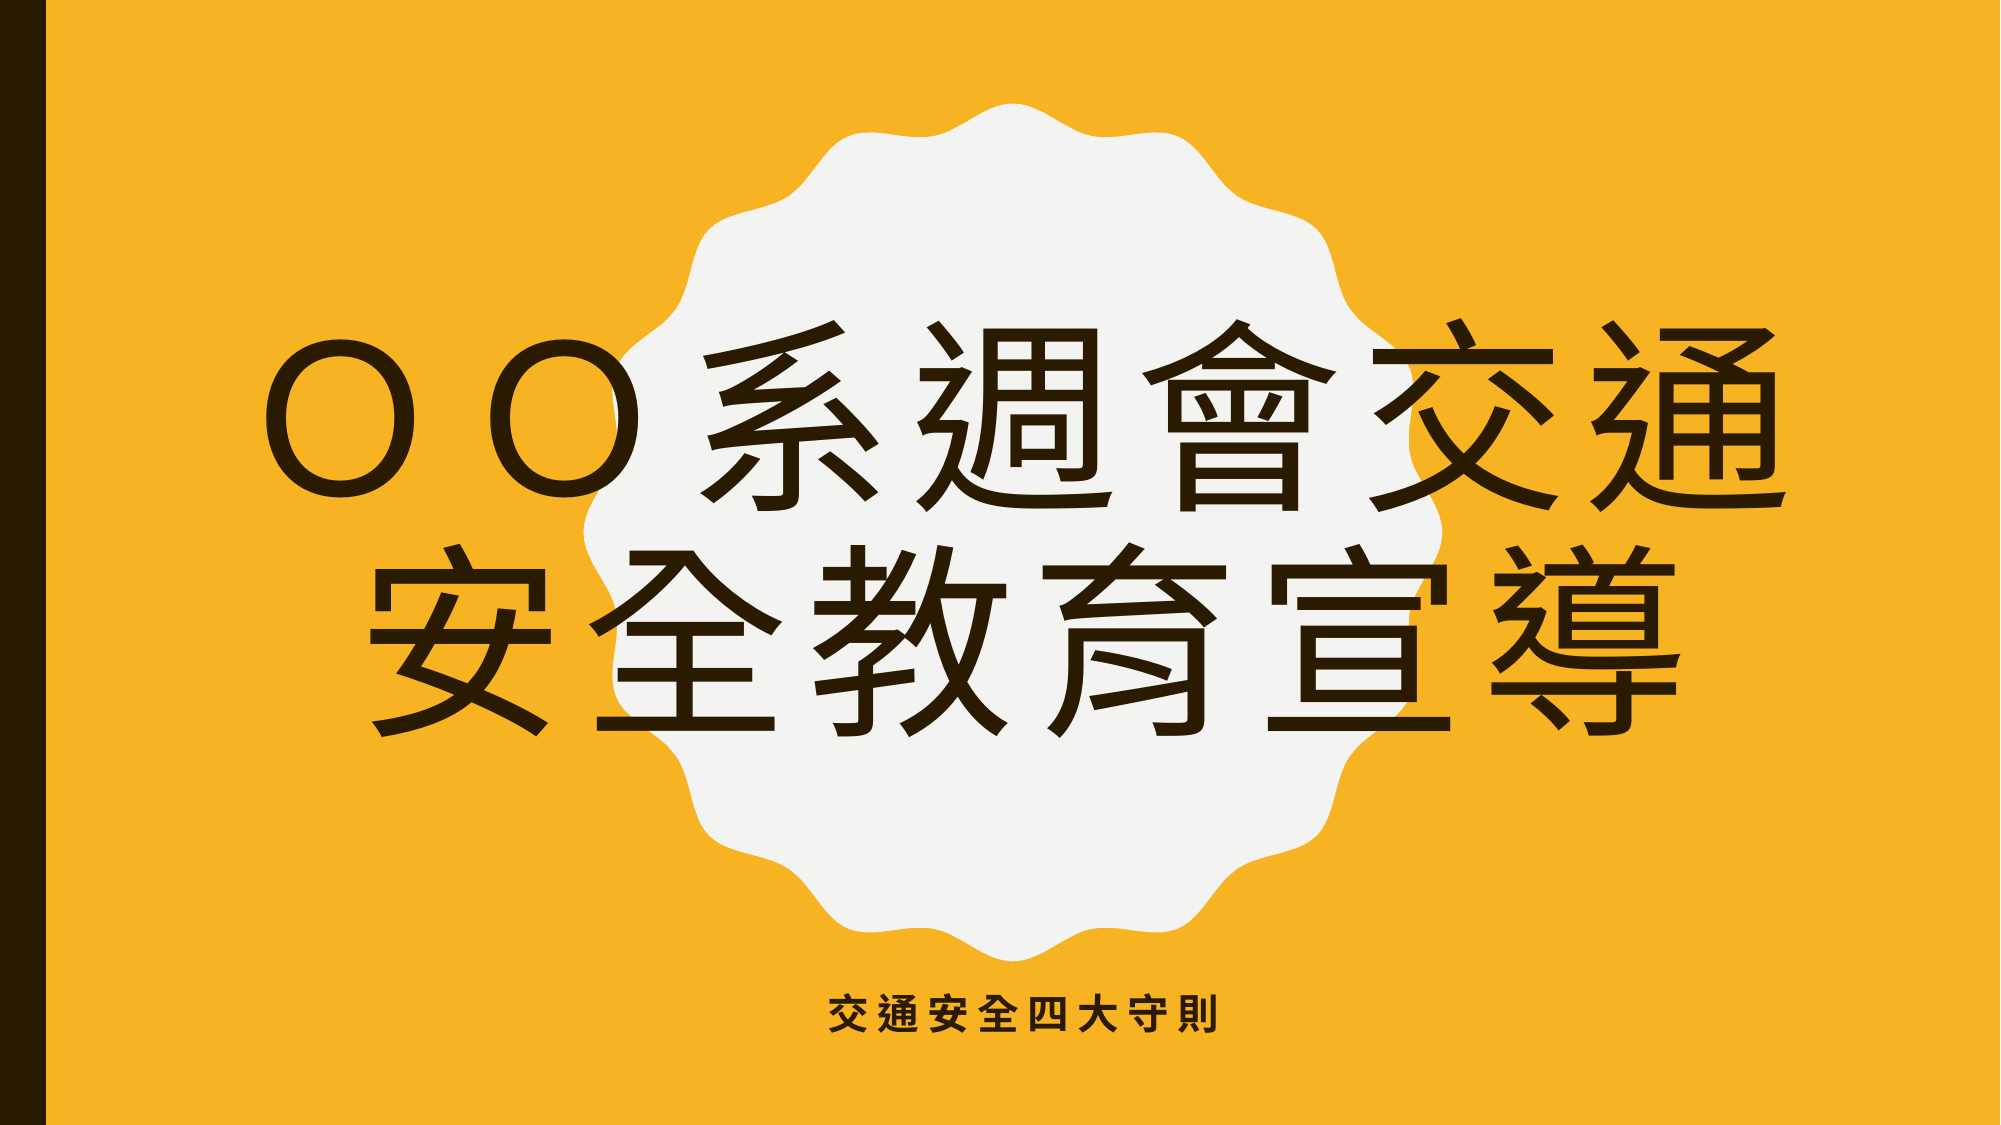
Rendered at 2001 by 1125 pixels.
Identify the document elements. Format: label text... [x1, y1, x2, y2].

subtitle 交通安全四大守則 [363, 980, 1684, 1103]
title ｏｏ系週會交通安全教育宣導 [176, 180, 1870, 902]
